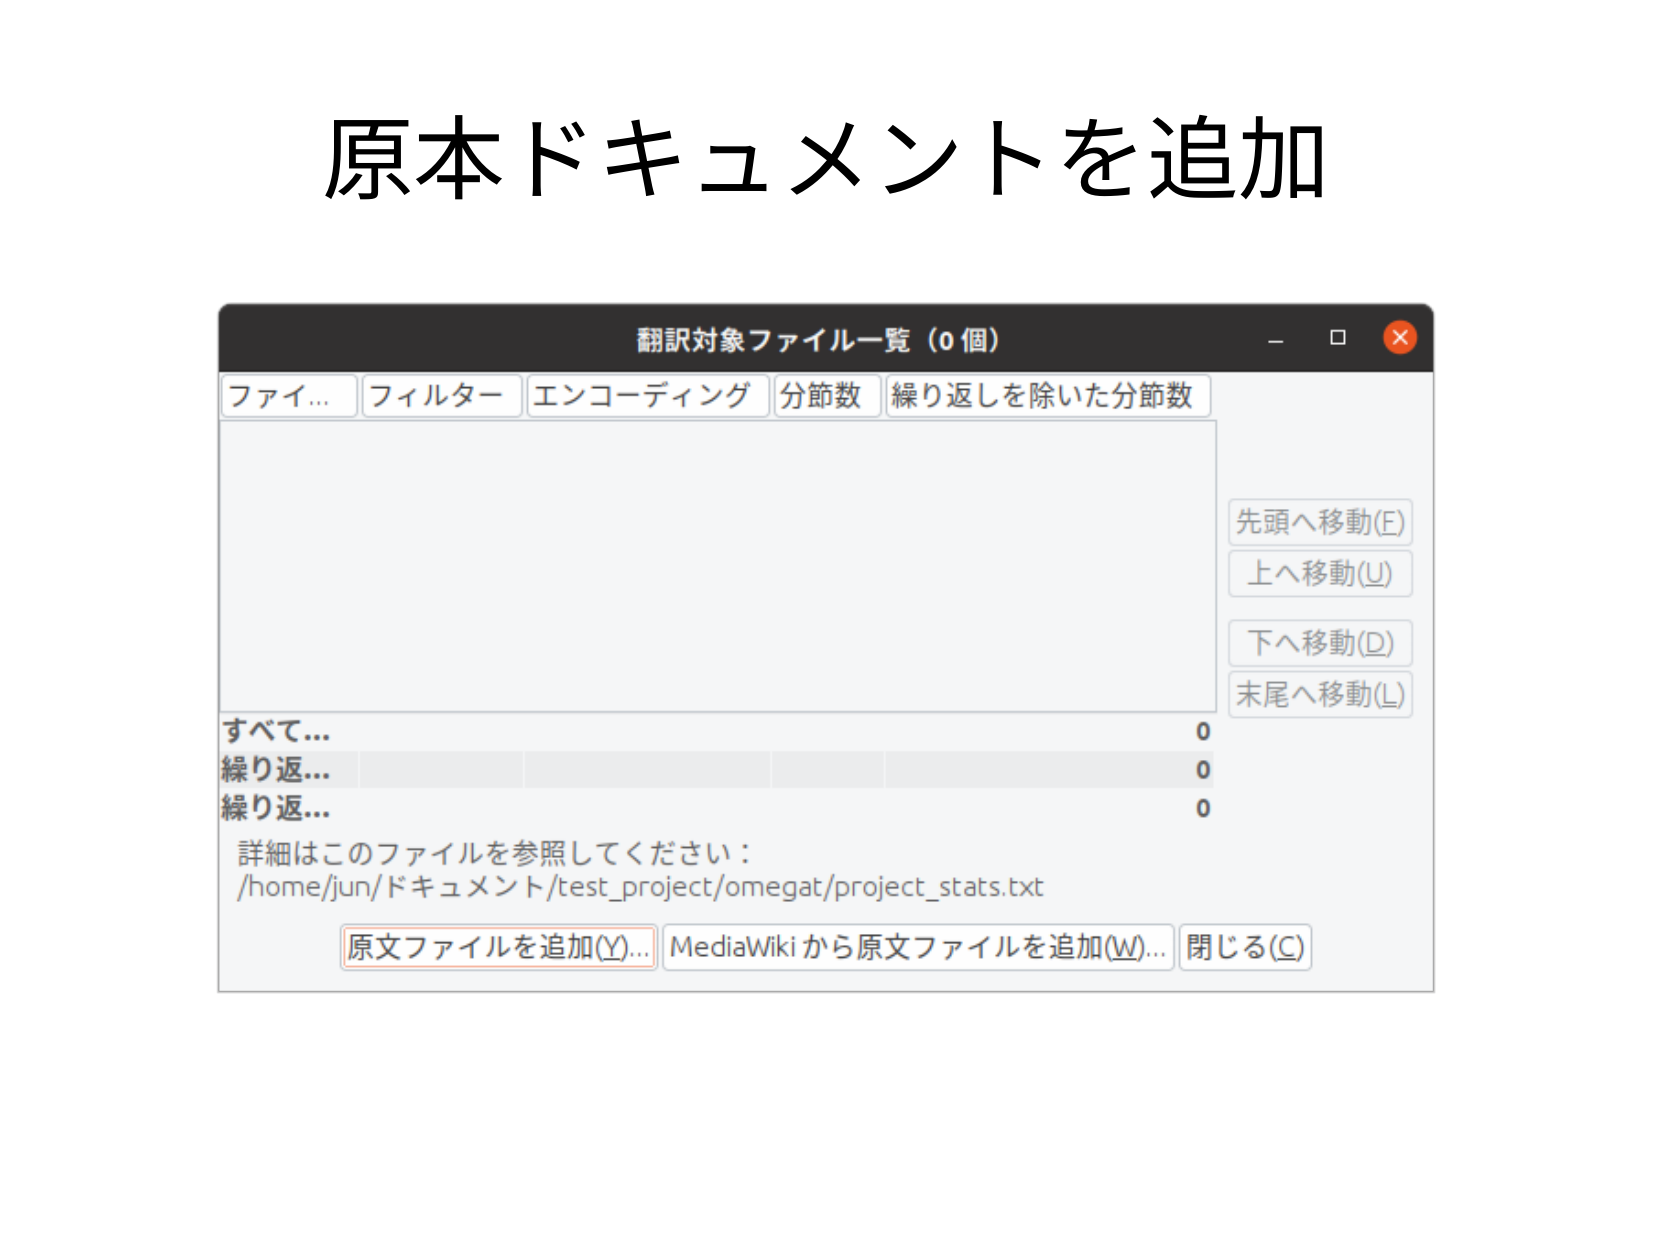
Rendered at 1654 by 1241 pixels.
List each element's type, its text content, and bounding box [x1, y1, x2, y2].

picture [201, 290, 1452, 1010]
title 原本ドキュメントを追加 [82, 49, 1571, 257]
